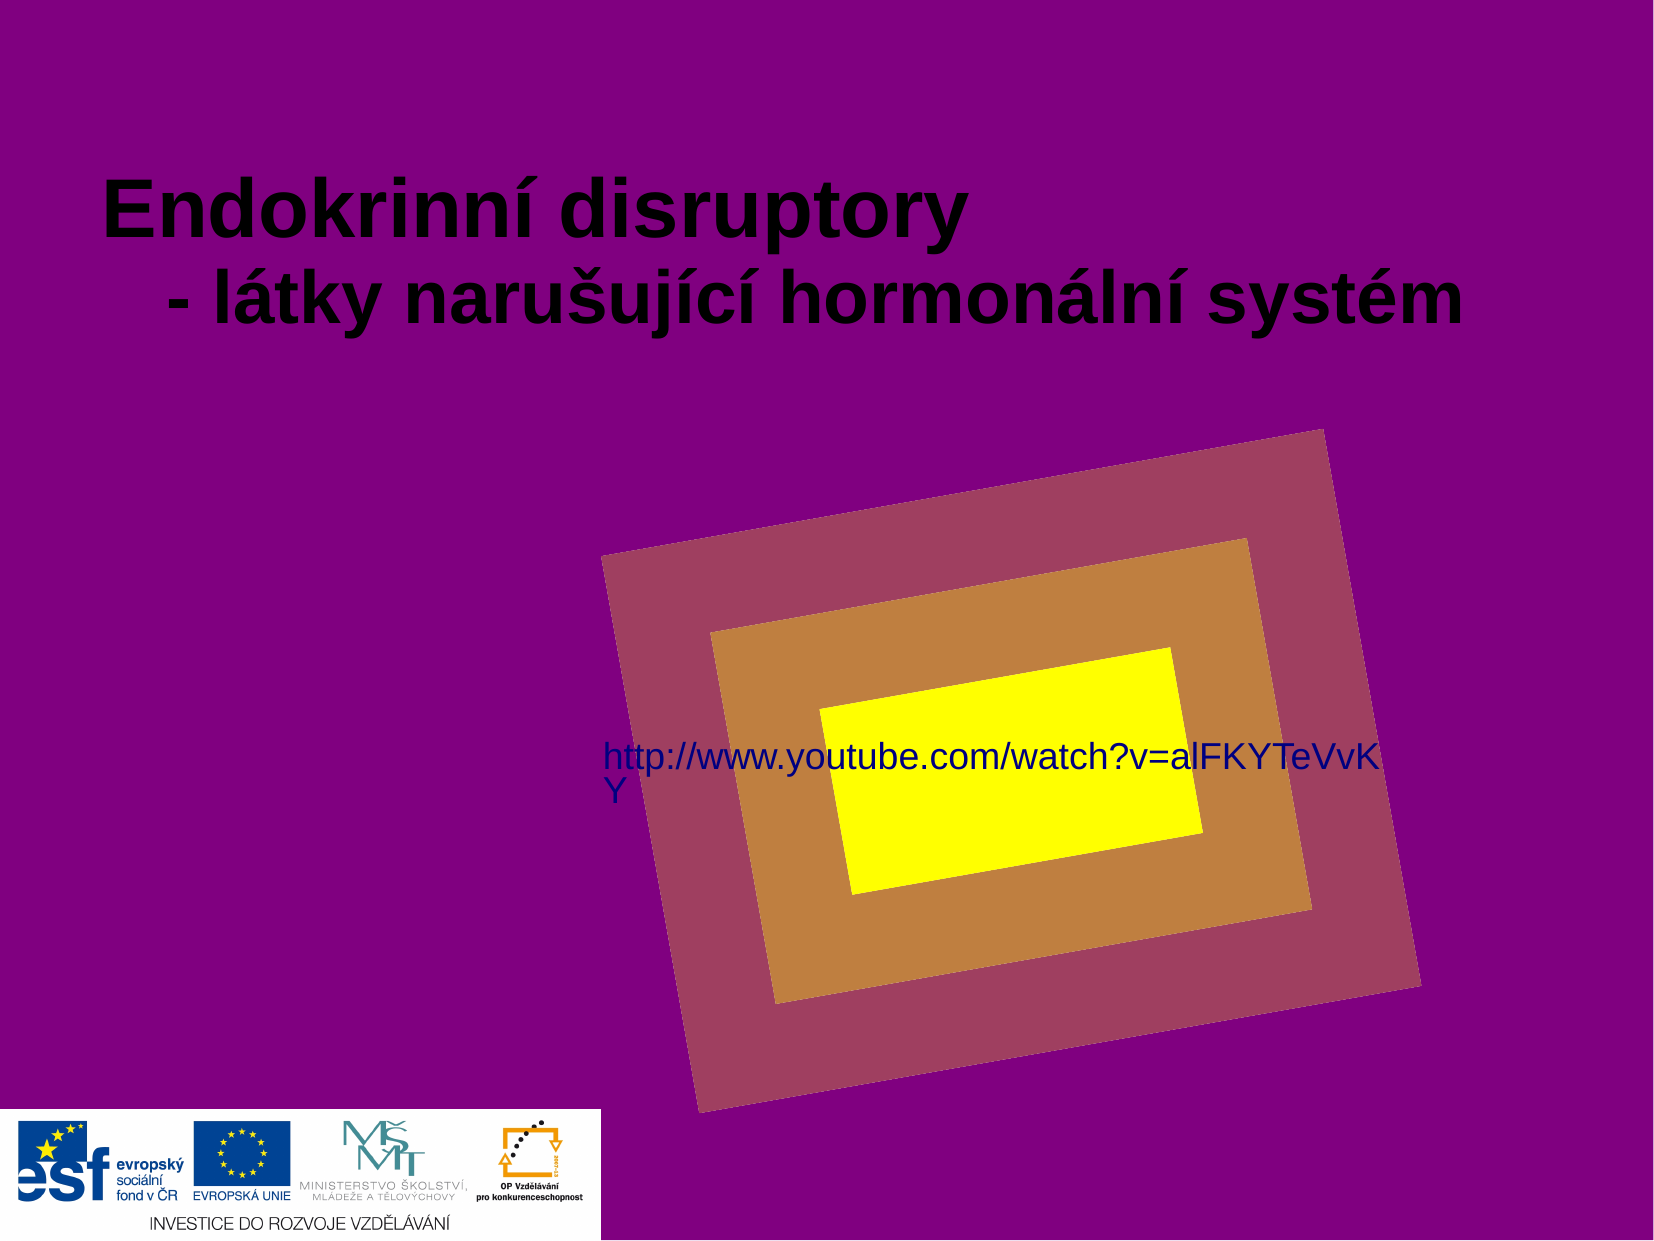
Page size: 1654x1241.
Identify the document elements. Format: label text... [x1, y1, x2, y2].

text_box http://www.youtube.com/watch?v=alFKYTeVvKY [588, 727, 1418, 827]
title Endokrinní disruptory - látky narušující hormonální systém [82, 147, 1571, 355]
picture [0, 1109, 601, 1241]
